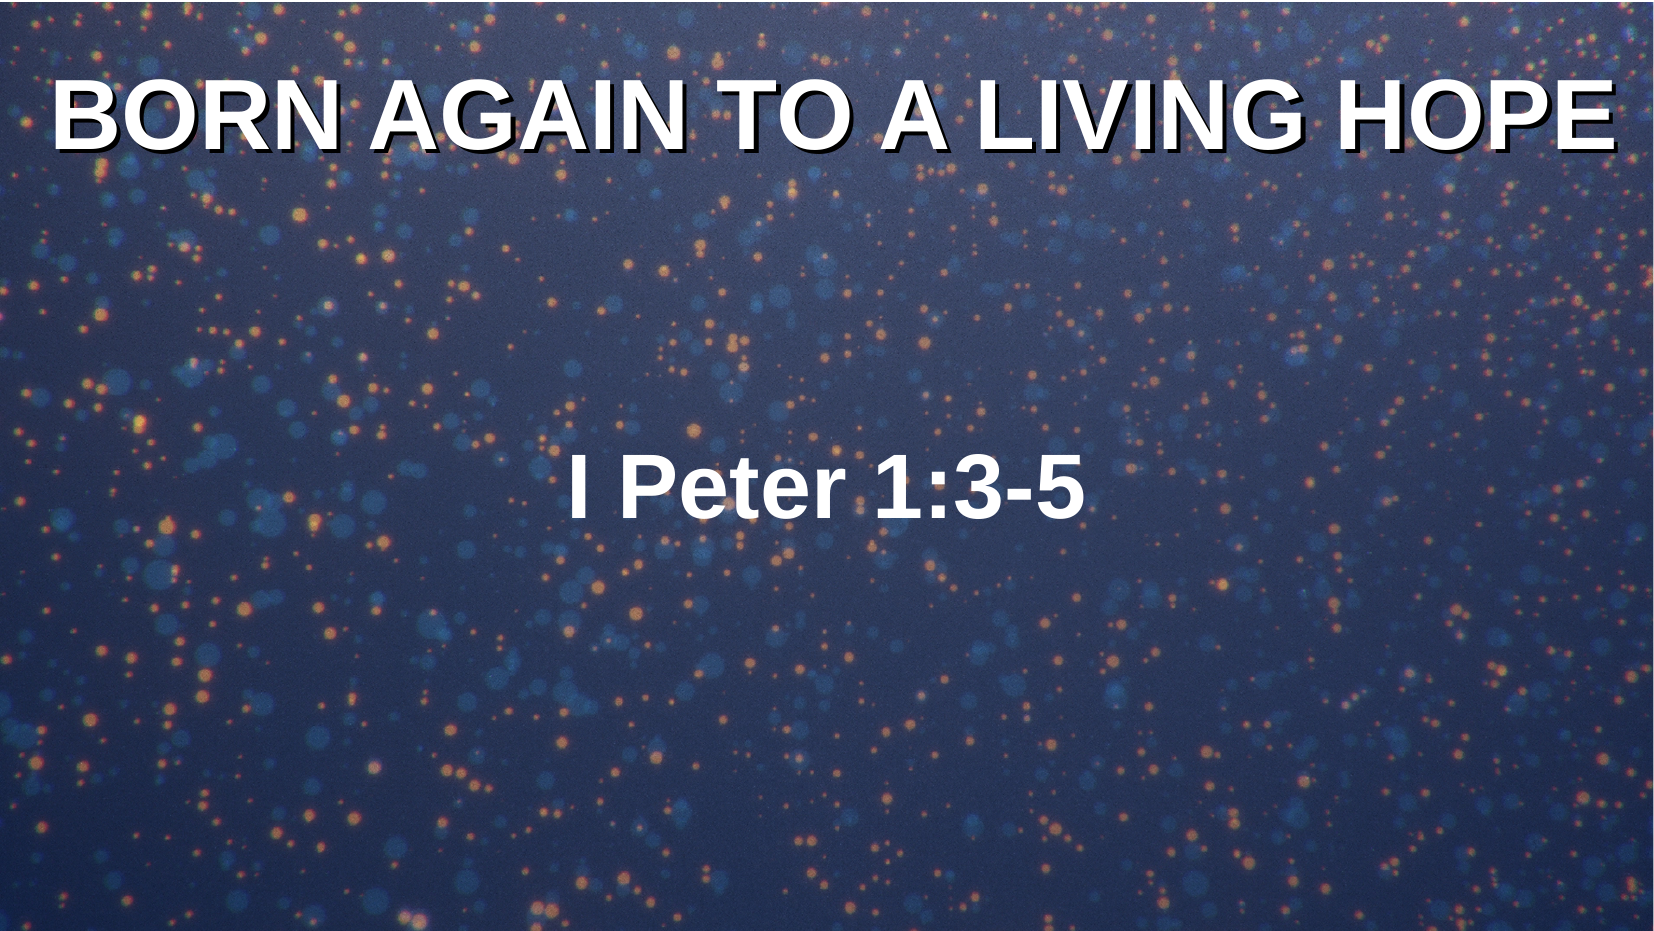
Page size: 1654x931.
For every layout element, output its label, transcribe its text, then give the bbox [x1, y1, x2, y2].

picture [0, 2, 1654, 931]
subtitle I Peter 1:3-5 [82, 217, 1571, 758]
title BORN AGAIN TO A LIVING HOPE [15, 2, 1654, 227]
